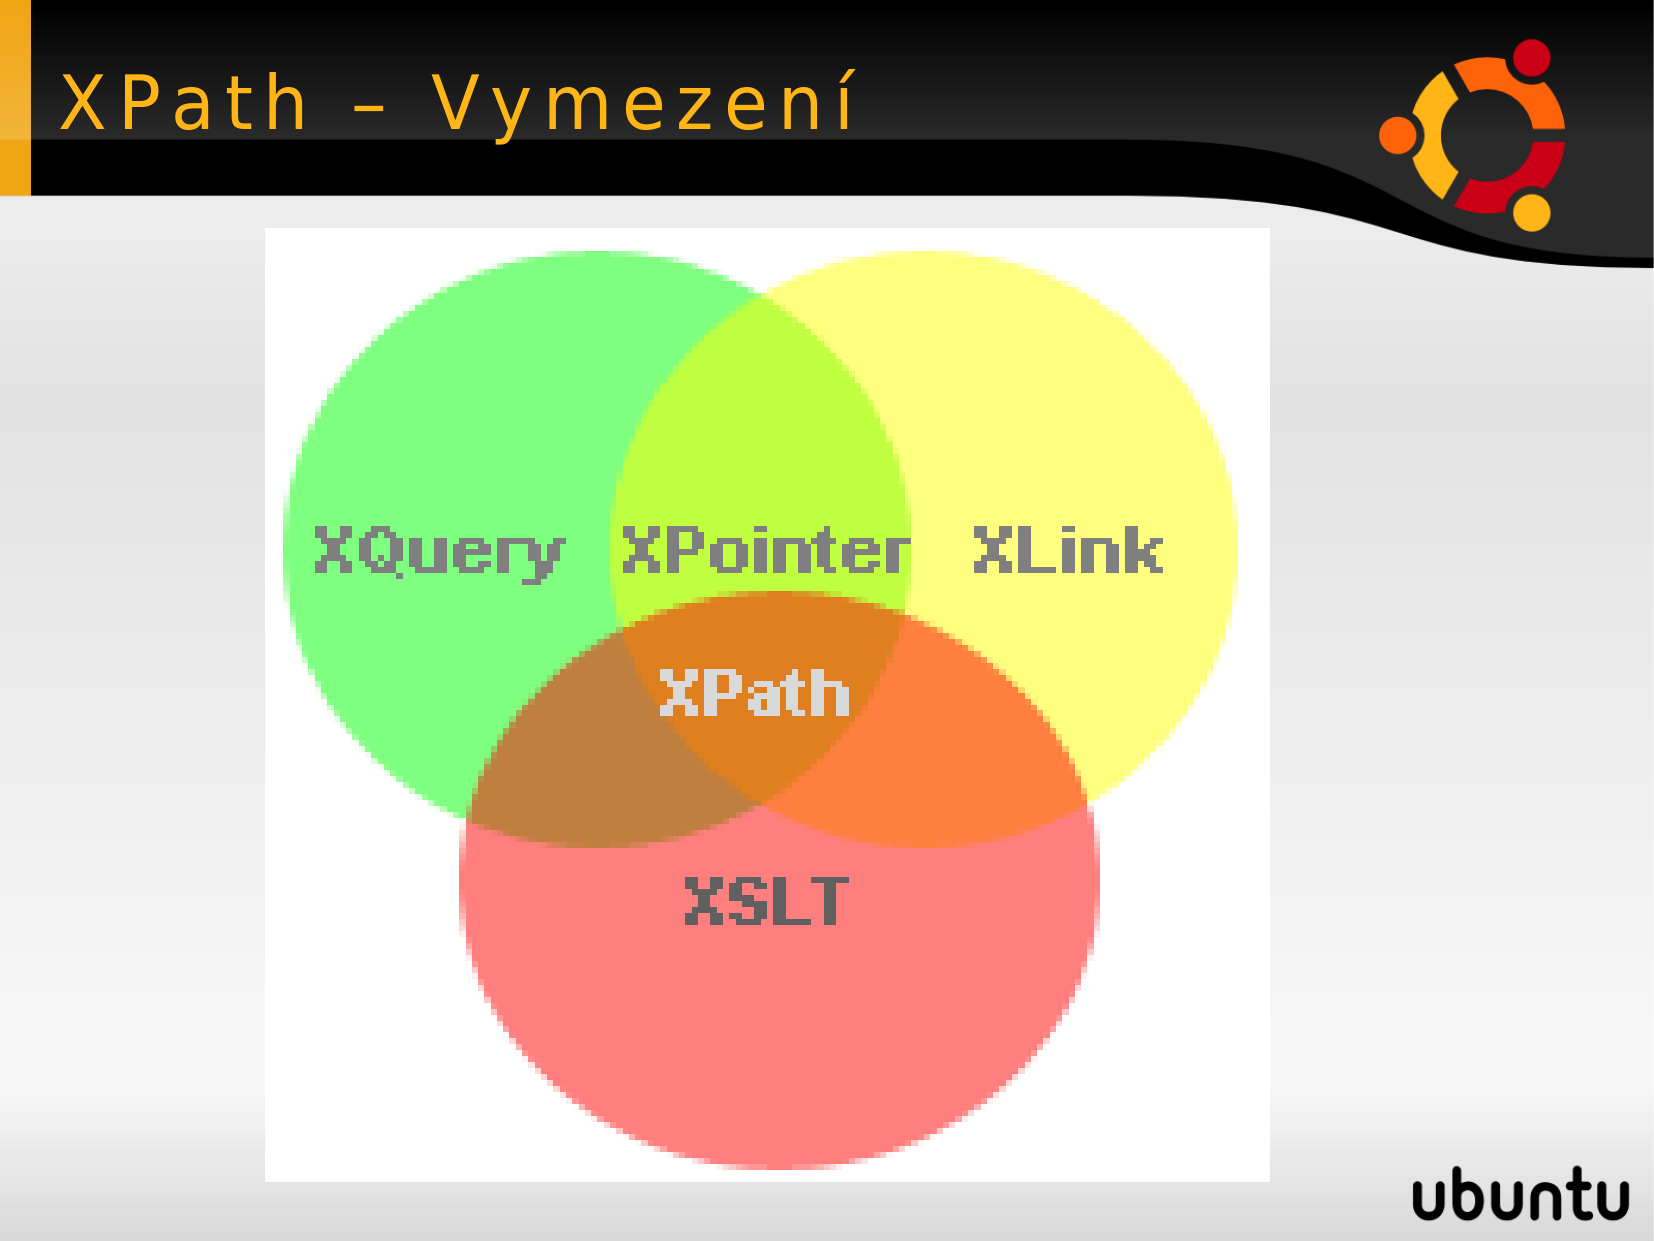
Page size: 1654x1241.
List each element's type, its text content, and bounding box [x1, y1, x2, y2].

picture [0, 0, 1654, 1241]
title XPath – Vymezení [59, 29, 1270, 178]
